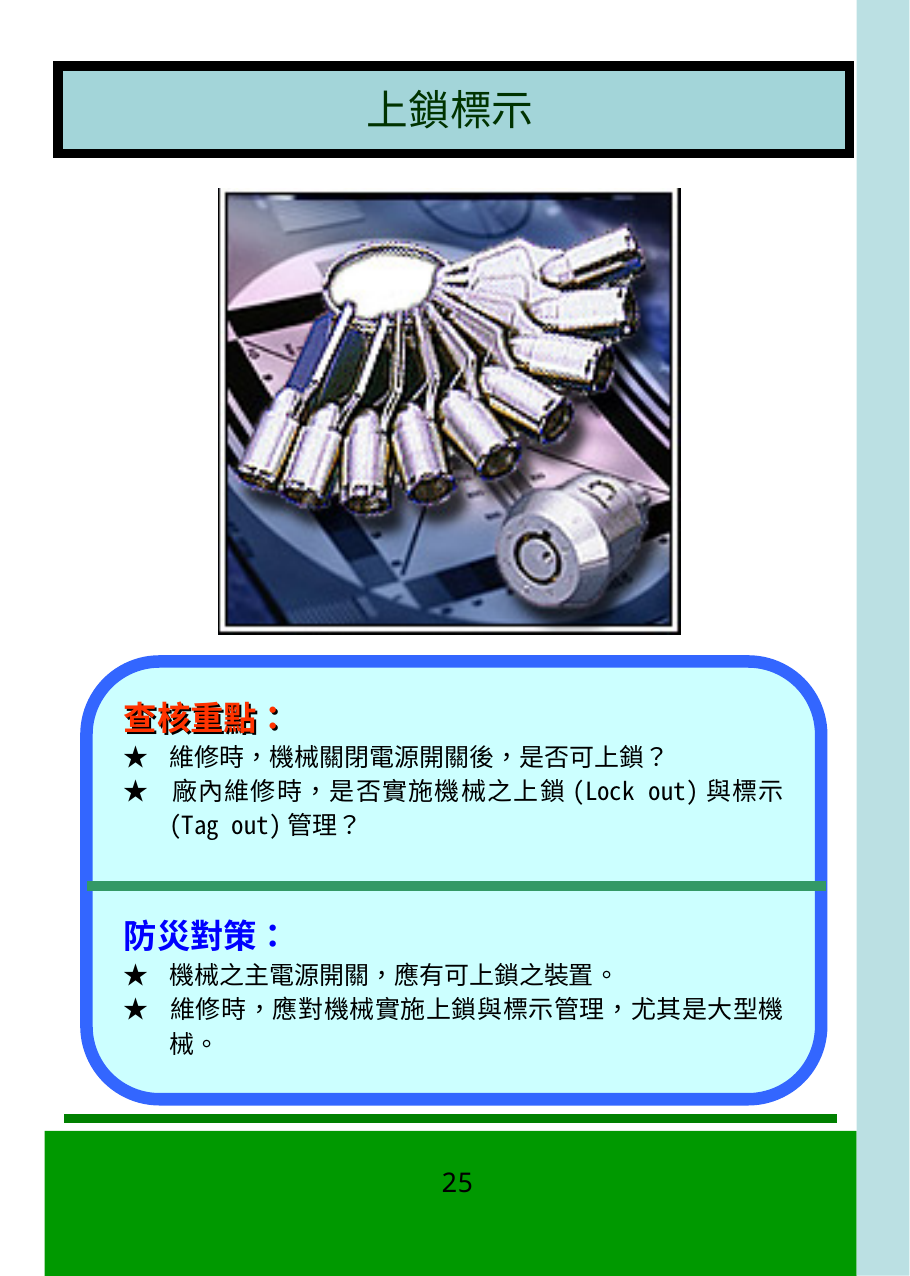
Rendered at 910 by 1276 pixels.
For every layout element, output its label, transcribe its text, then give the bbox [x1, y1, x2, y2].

text_box 25 [422, 1157, 493, 1207]
text_box [856, 0, 910, 1276]
text_box 上鎖標示 [244, 75, 656, 142]
text_box 查核重點： ★ 維修時，機械關閉電源開關後，是否可上鎖？ ★ 廠內維修時，是否實施機械之上鎖(Lock out)與標示 (Tag out)管理？ 防災對策： ★ 機械之主電源開關，應有可上鎖之裝置。 ★ 維修時，應對機械實施上鎖與標示管理，尤其是大型機械。 [86, 661, 822, 1100]
picture [218, 188, 681, 635]
